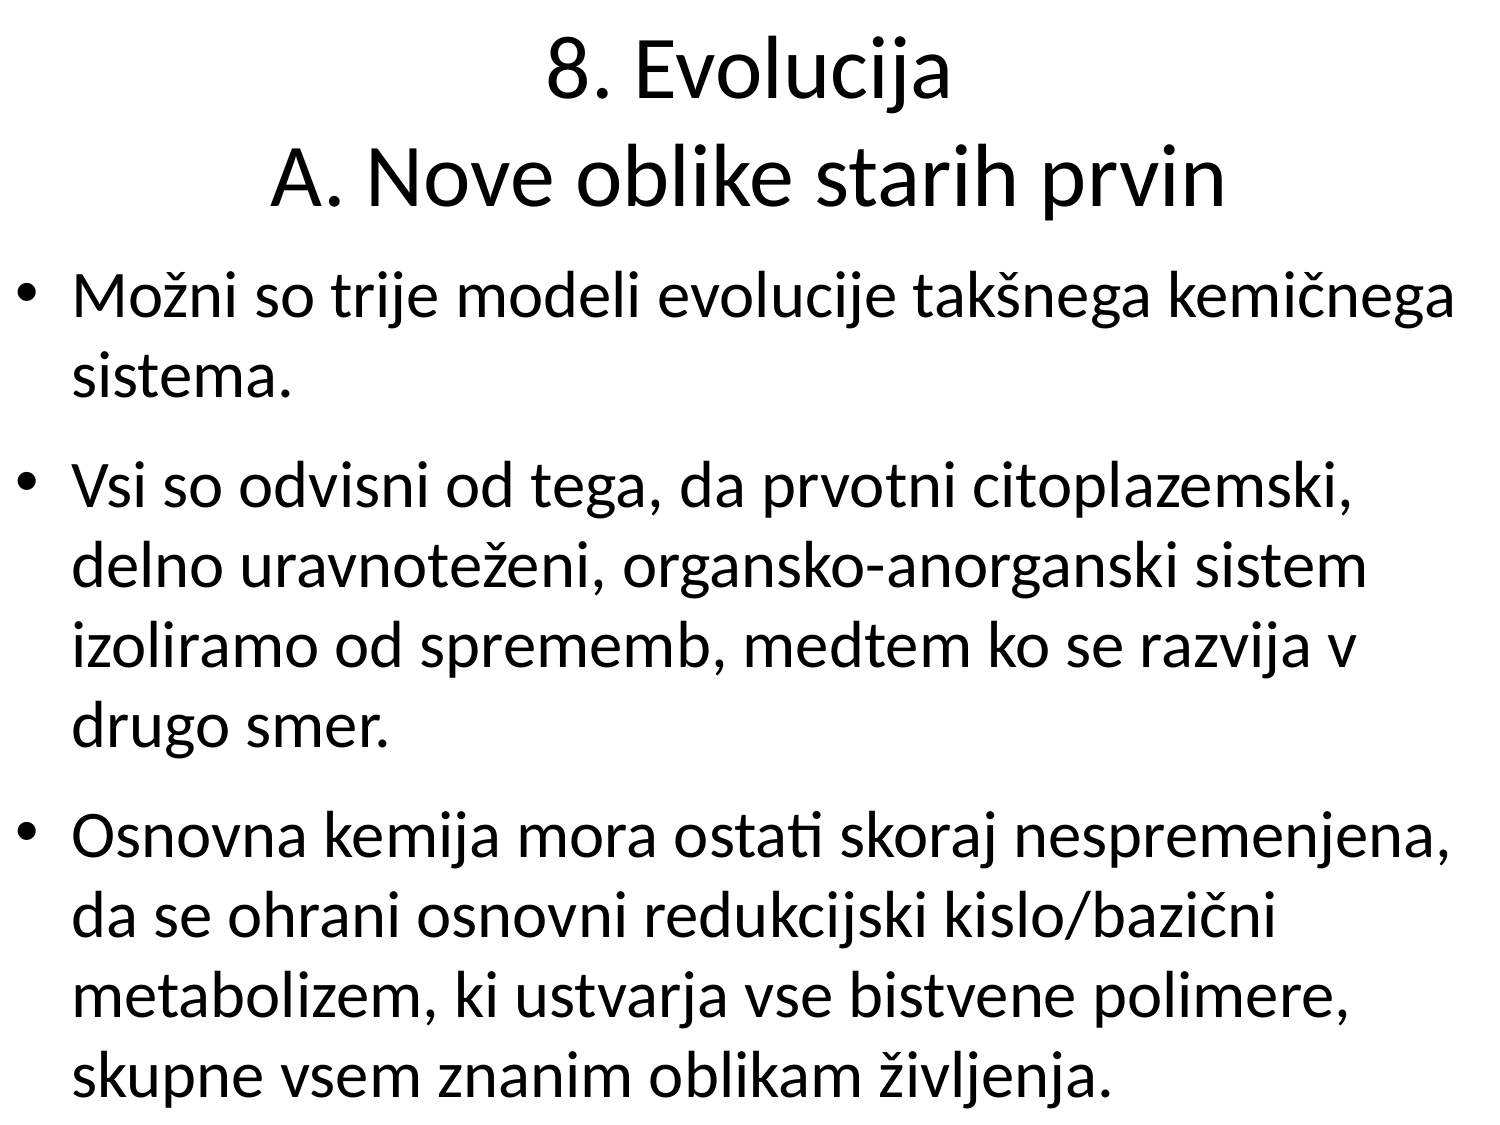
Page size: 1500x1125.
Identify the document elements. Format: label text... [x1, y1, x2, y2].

list Možni so trije modeli evolucije takšnega kemičnega sistema. Vsi so odvisni od tega, da prvotni citoplazemski, delno uravnoteženi, organsko-anorganski sistem izoliramo od sprememb, medtem ko se razvija v drugo smer. Osnovna kemija mora ostati skoraj nespremenjena, da se ohrani osnovni redukcijski kislo/bazični metabolizem, ki ustvarja vse bistvene polimere, skupne vsem znanim oblikam življenja. [0, 243, 1500, 1125]
title 8. Evolucija A. Nove oblike starih prvin [75, 0, 1425, 233]
